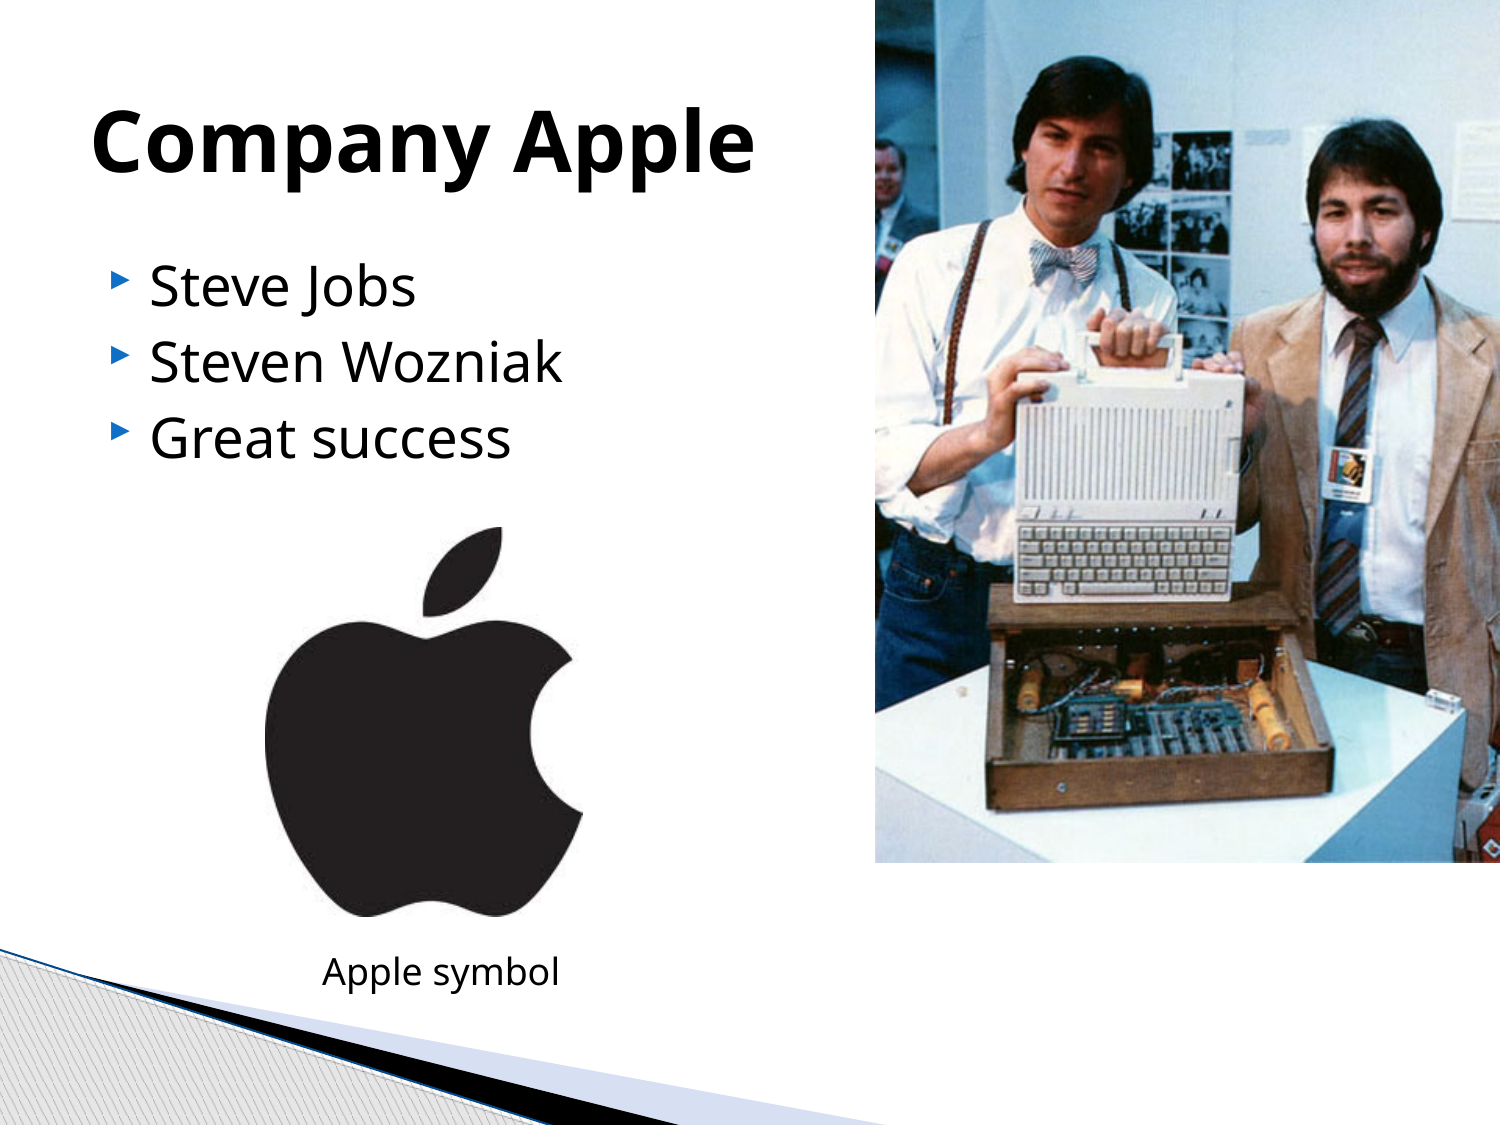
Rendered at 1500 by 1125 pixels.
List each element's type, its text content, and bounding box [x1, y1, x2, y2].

picture [265, 527, 583, 917]
list Steve Jobs Steven Wozniak Great success [75, 242, 656, 516]
text_box Apple symbol [307, 940, 576, 1001]
title Company Apple [75, 45, 875, 233]
picture [875, 0, 1500, 863]
